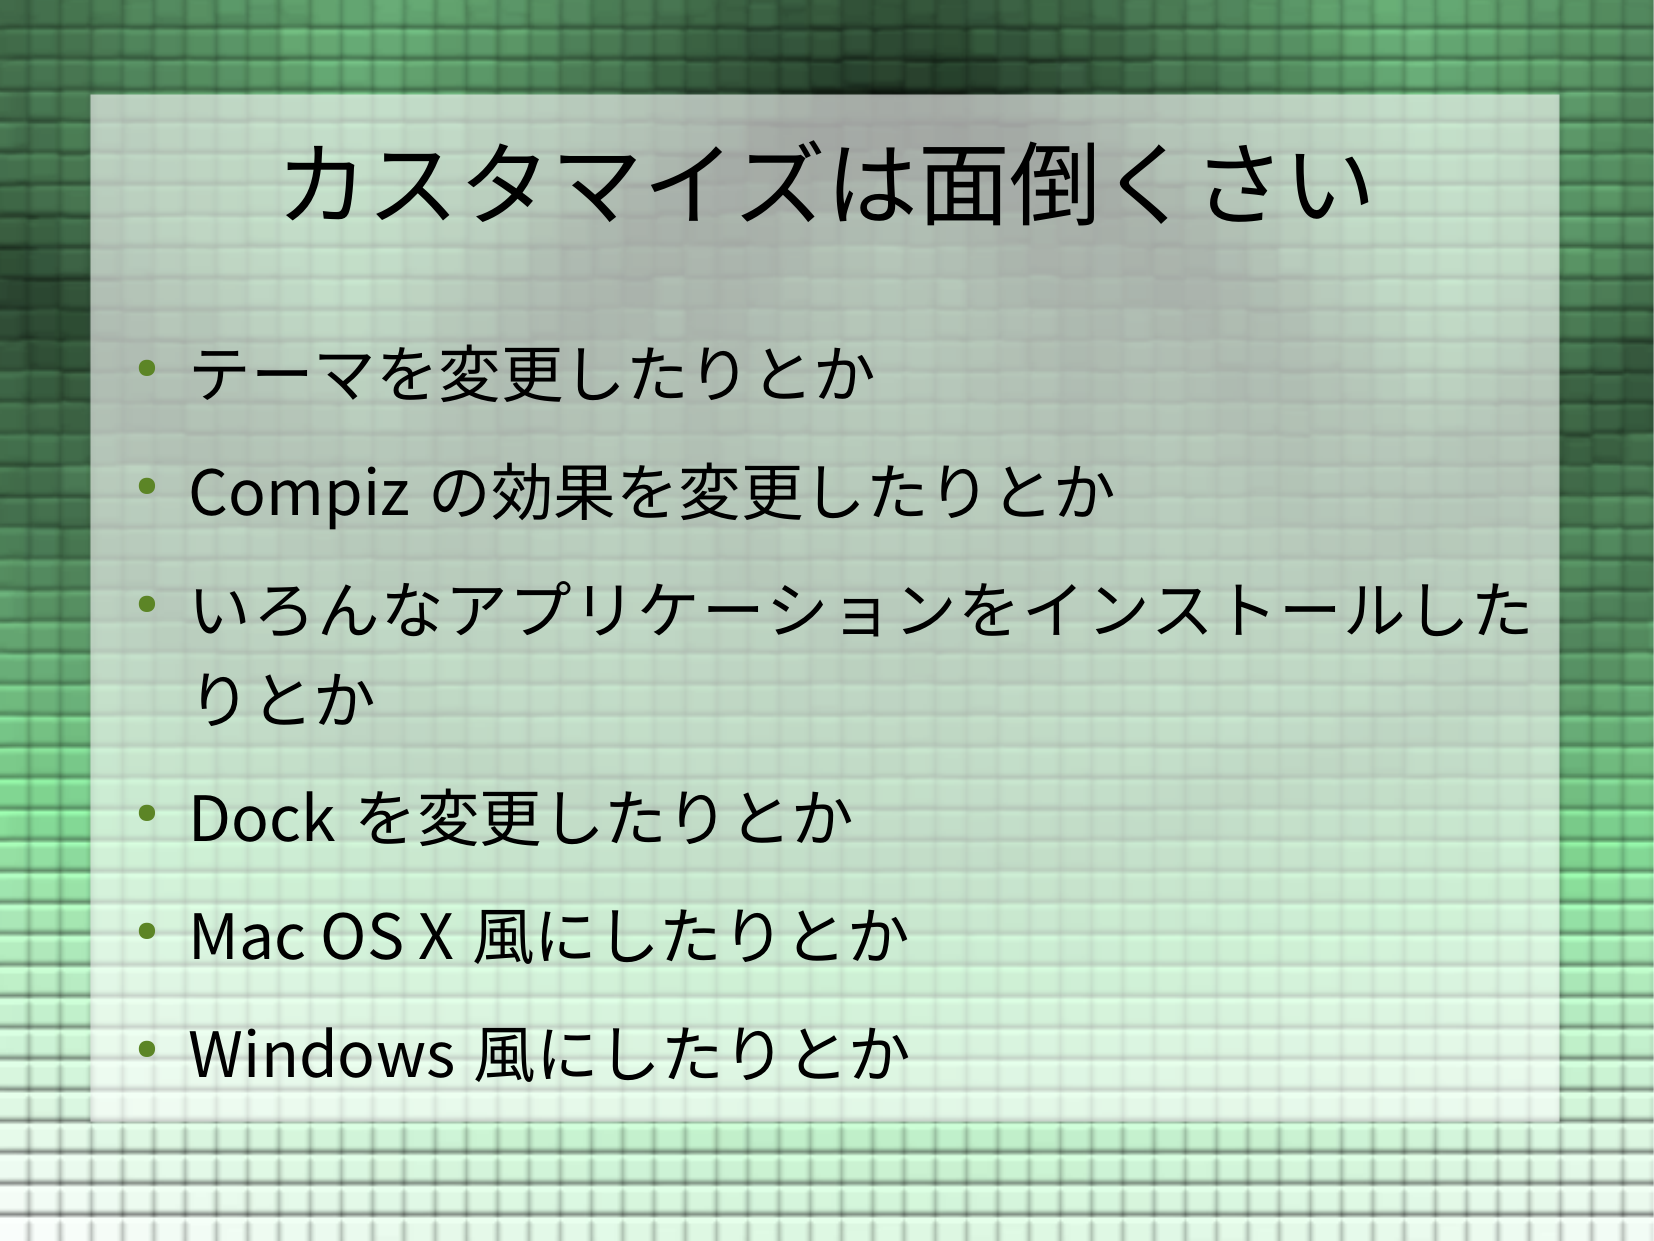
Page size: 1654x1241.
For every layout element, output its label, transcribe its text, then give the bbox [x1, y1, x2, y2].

list テーマを変更したりとか Compizの効果を変更したりとか いろんなアプリケーションをインストールしたりとか Dockを変更したりとか Mac OS X風にしたりとか Windows風にしたりとか [118, 324, 1536, 1093]
title カスタマイズは面倒くさい [88, 90, 1565, 266]
picture [0, 0, 1654, 1241]
